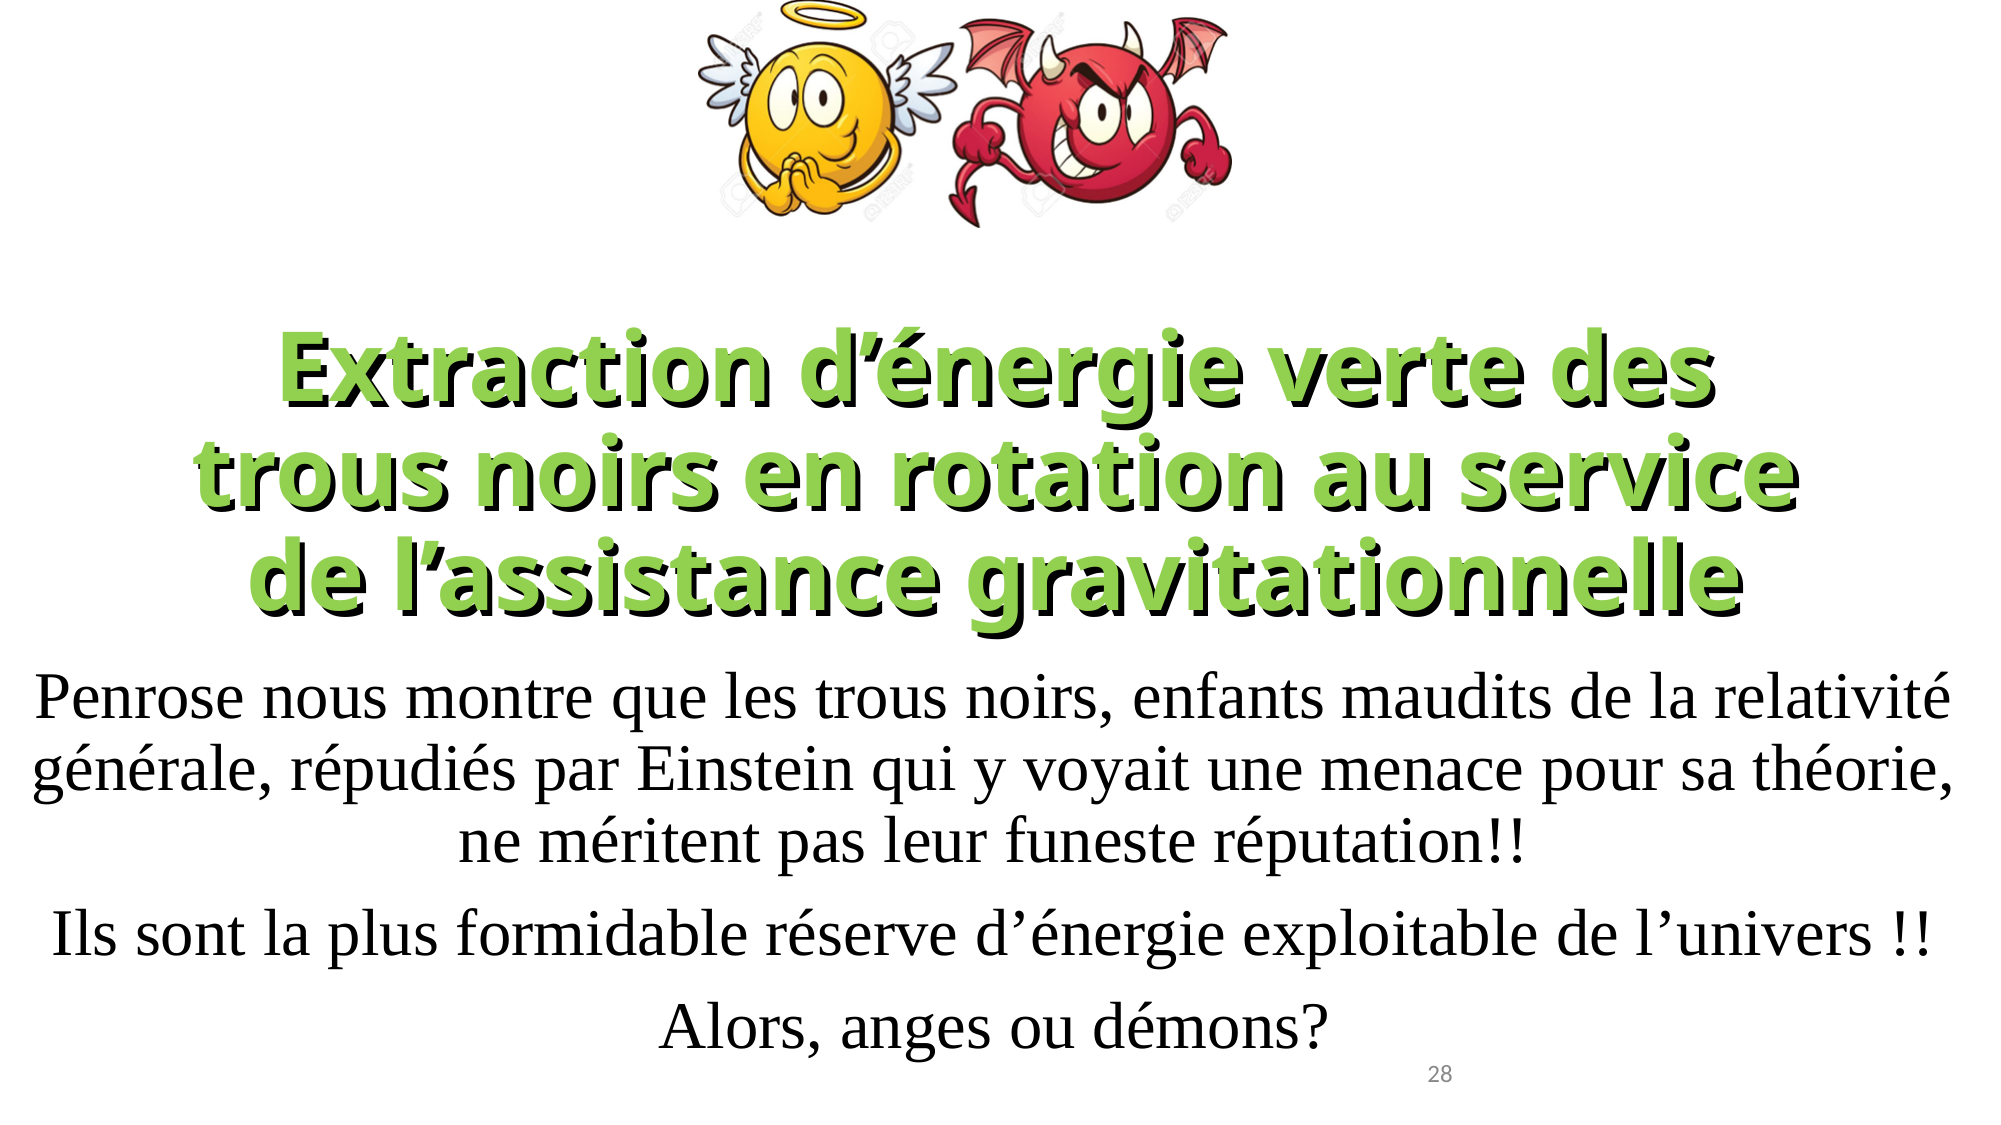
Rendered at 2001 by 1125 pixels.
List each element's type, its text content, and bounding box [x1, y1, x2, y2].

text_box [1412, 1042, 1863, 1103]
subtitle Penrose nous montre que les trous noirs, enfants maudits de la relativité générale, répudiés par Einstein qui y voyait une menace pour sa théorie, ne méritent pas leur funeste réputation!! Ils sont la plus formidable réserve d’énergie exploitable de l’univers !! Alors, anges ou démons? [12, 653, 1978, 926]
picture [698, 0, 1232, 229]
title Extraction d’énergie verte des trous noirs en rotation au service de l’assistance gravitationnelle [173, 279, 1818, 640]
